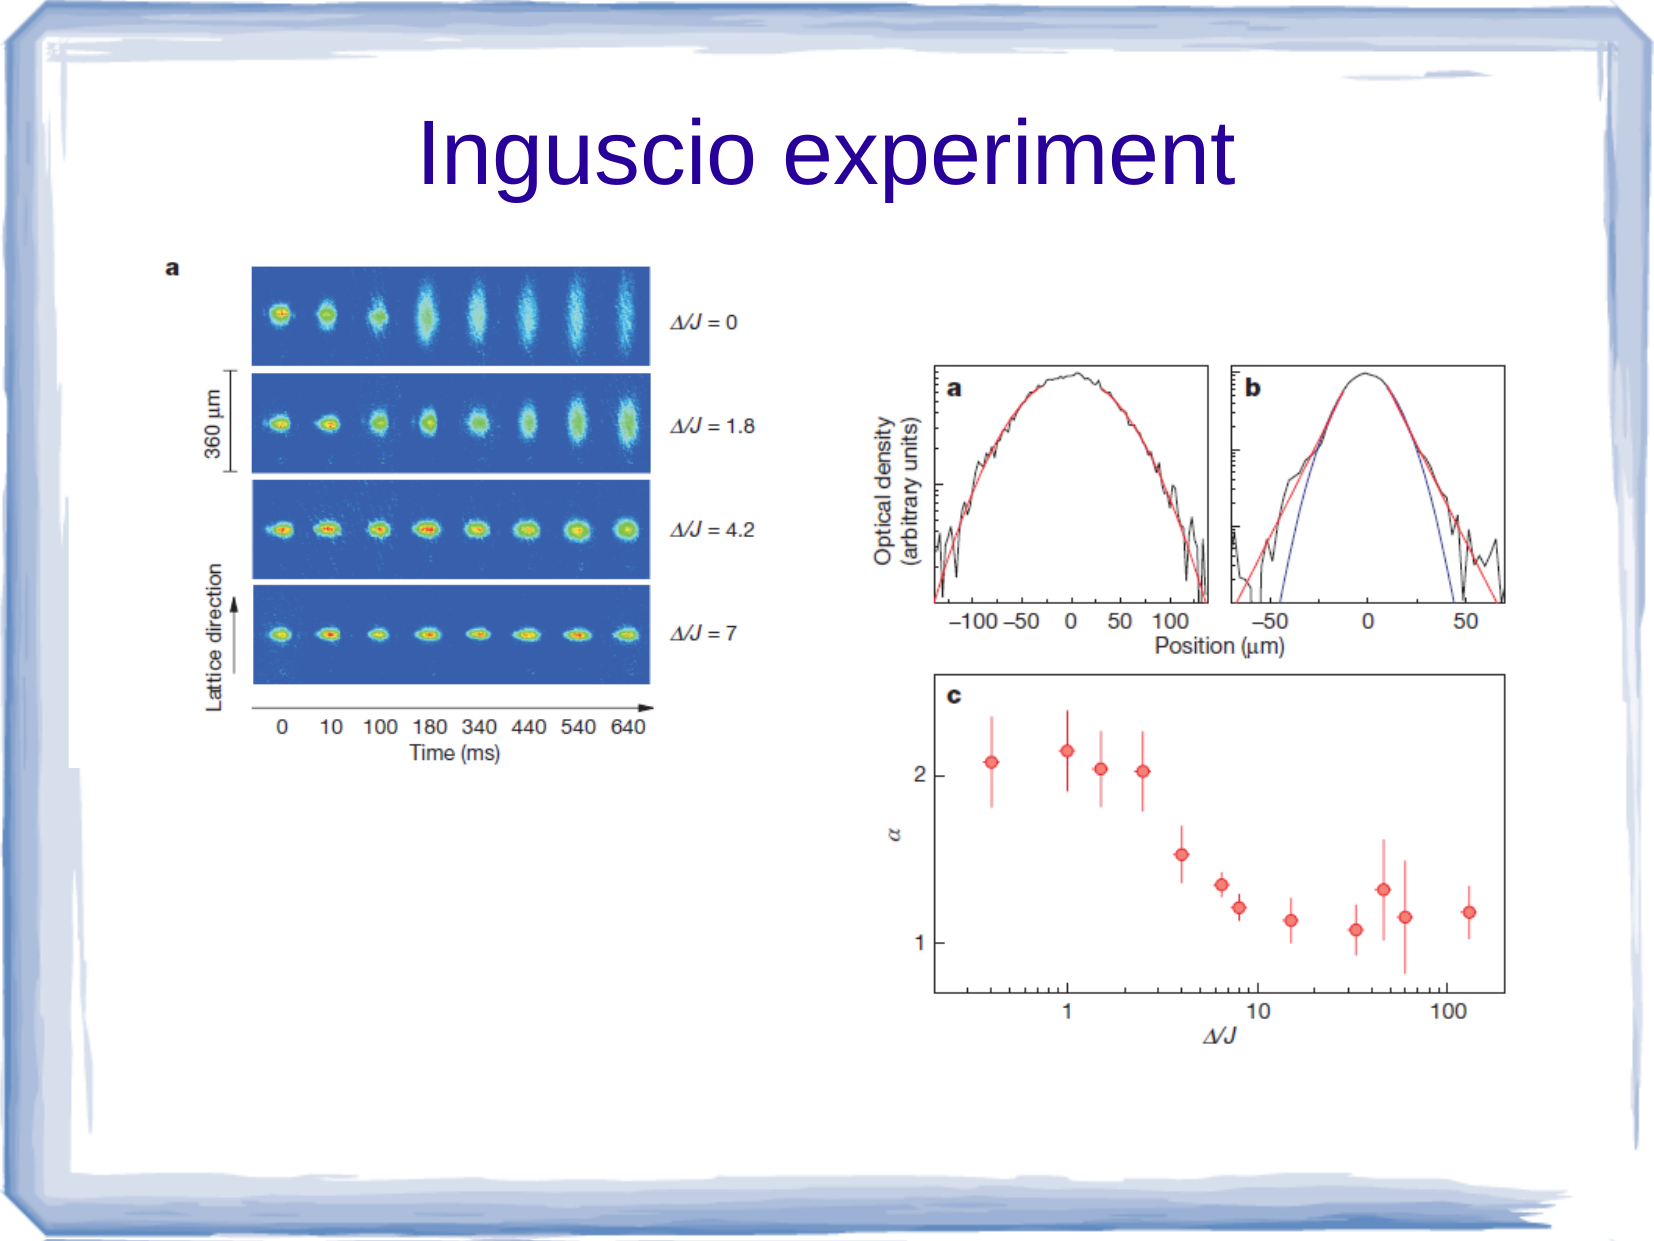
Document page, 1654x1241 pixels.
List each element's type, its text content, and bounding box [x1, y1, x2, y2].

title Inguscio experiment [82, 49, 1571, 257]
picture [0, 0, 1654, 1241]
